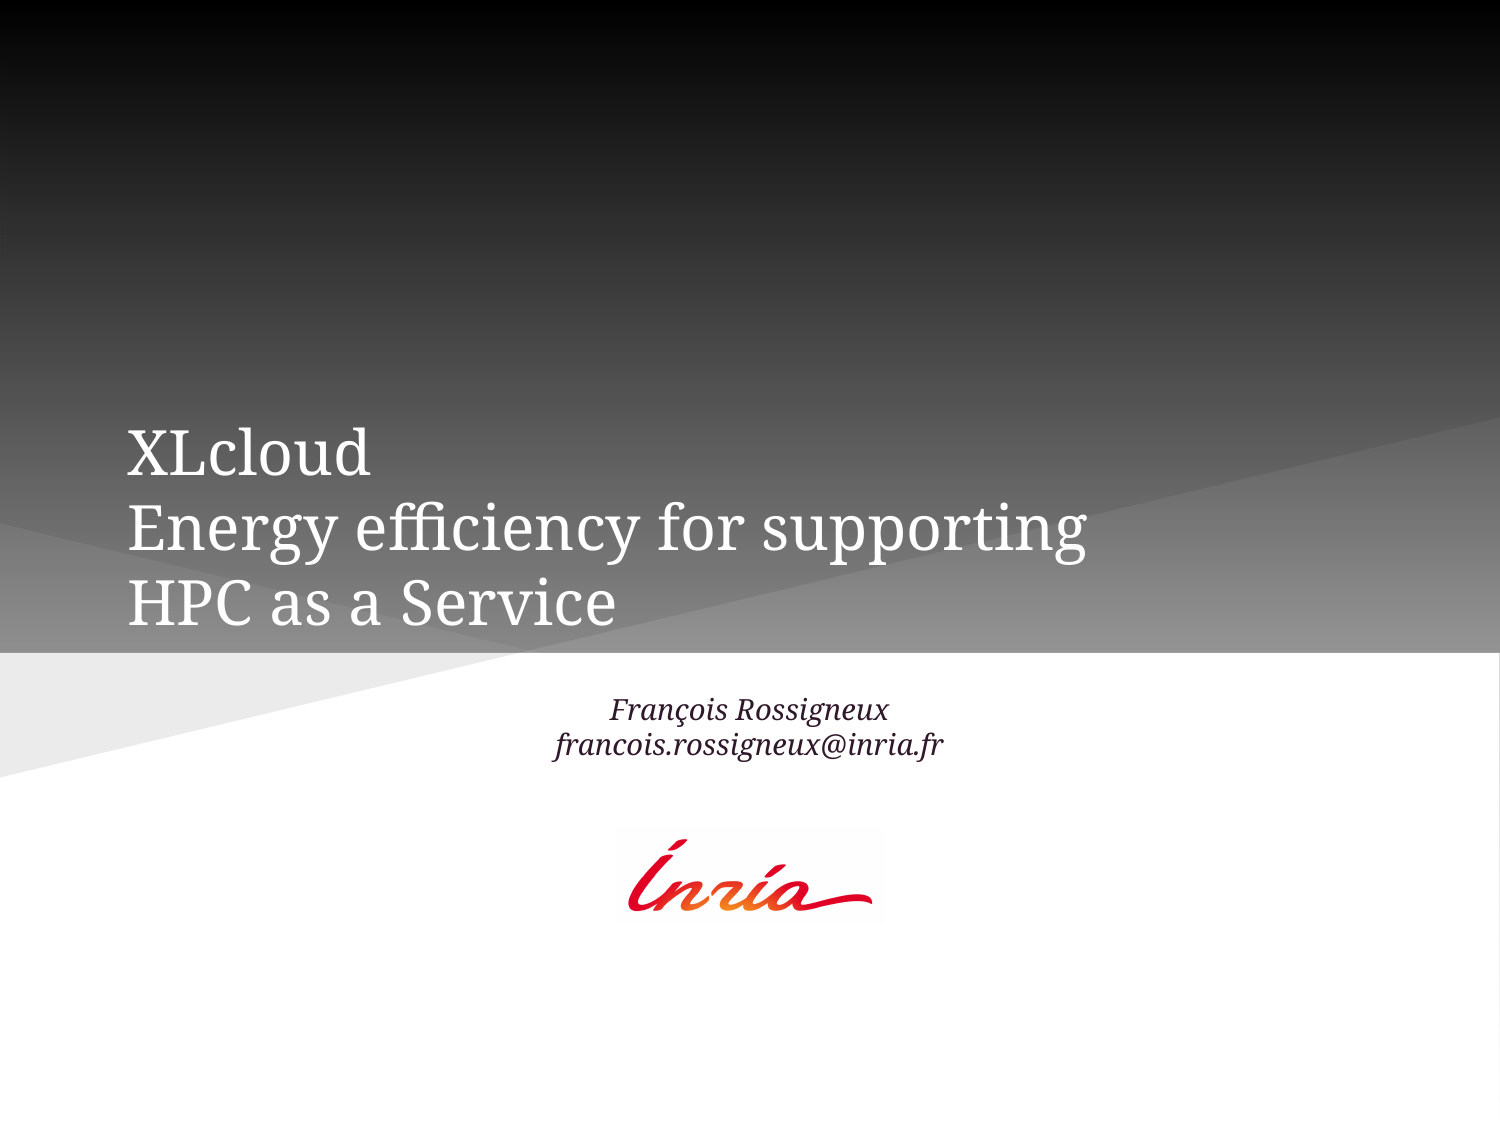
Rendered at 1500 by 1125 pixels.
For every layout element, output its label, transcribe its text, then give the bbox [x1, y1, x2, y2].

subtitle François Rossigneux francois.rossigneux@inria.fr November 29, 2013 - Université de Lille [112, 676, 1388, 1124]
title XLcloud Energy efficiency for supporting HPC as a Service [112, 382, 1388, 653]
picture [615, 826, 885, 924]
